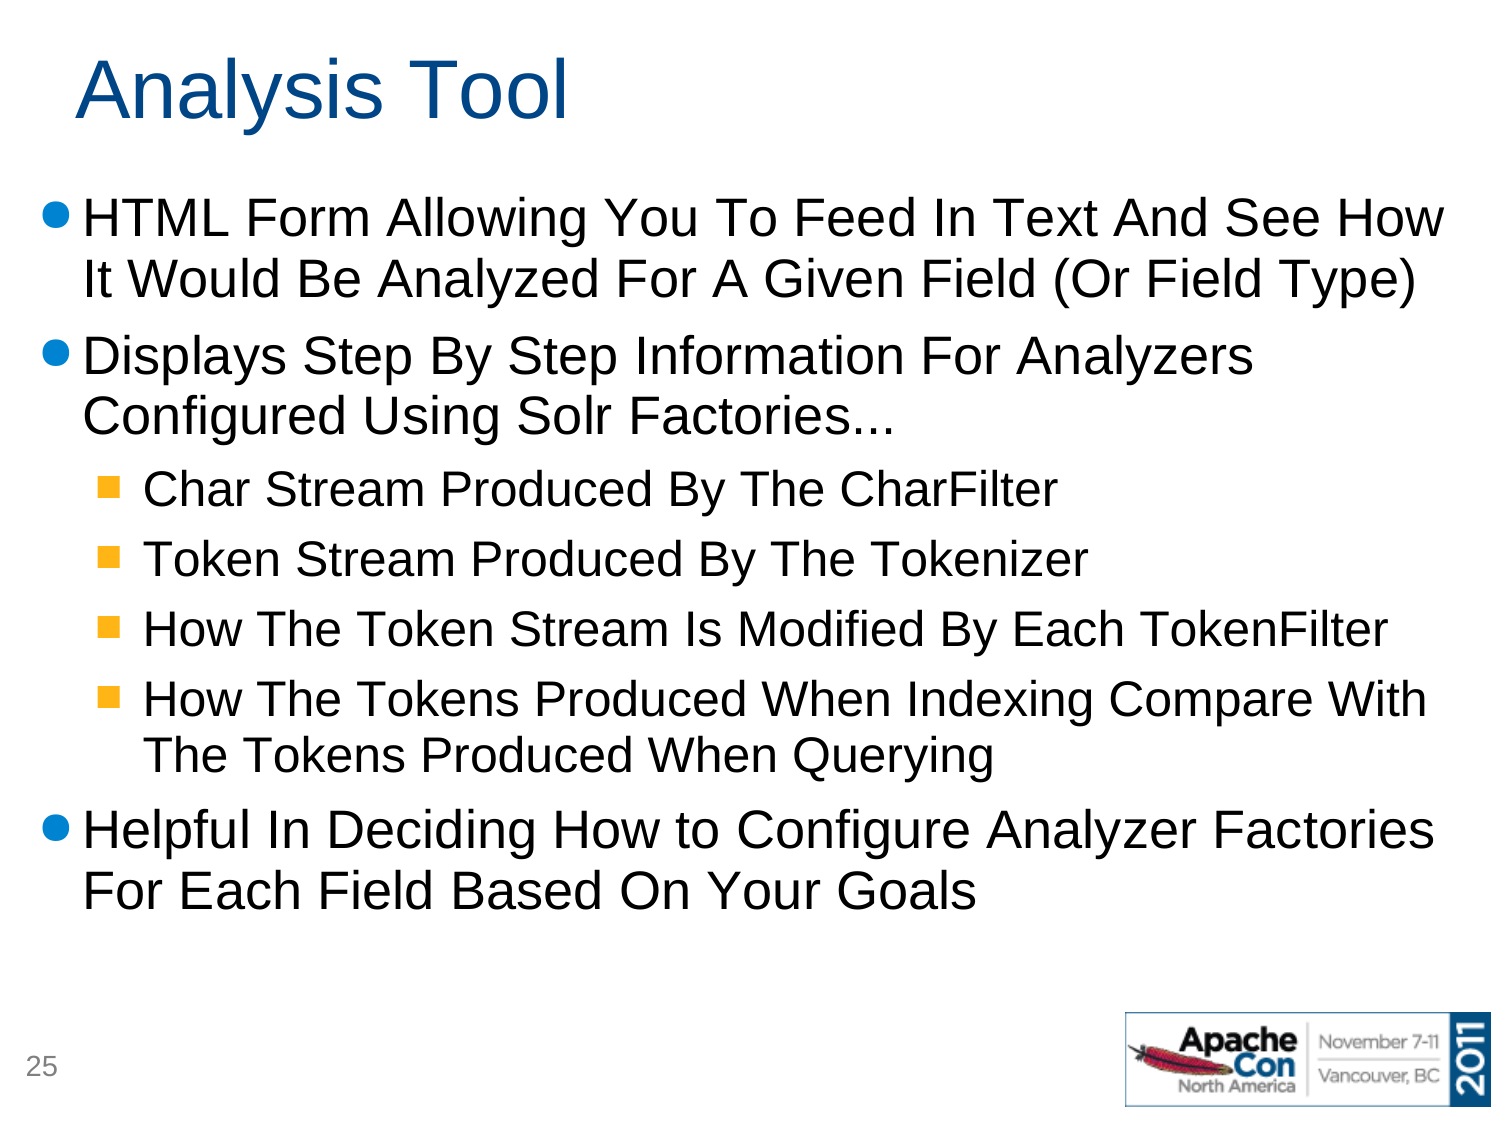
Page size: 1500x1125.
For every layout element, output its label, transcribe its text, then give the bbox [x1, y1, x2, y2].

title Analysis Tool [75, 0, 1425, 181]
picture [1125, 1012, 1491, 1107]
list HTML Form Allowing You To Feed In Text And See How It Would Be Analyzed For A Given Field (Or Field Type) Displays Step By Step Information For Analyzers Configured Using Solr Factories... Char Stream Produced By The CharFilter Token Stream Produced By The Tokenizer How The Token Stream Is Modified By Each TokenFilter How The Tokens Produced When Indexing Compare With The Tokens Produced When Querying Helpful In Deciding How to Configure Analyzer Factories For Each Field Based On Your Goals [37, 187, 1463, 991]
